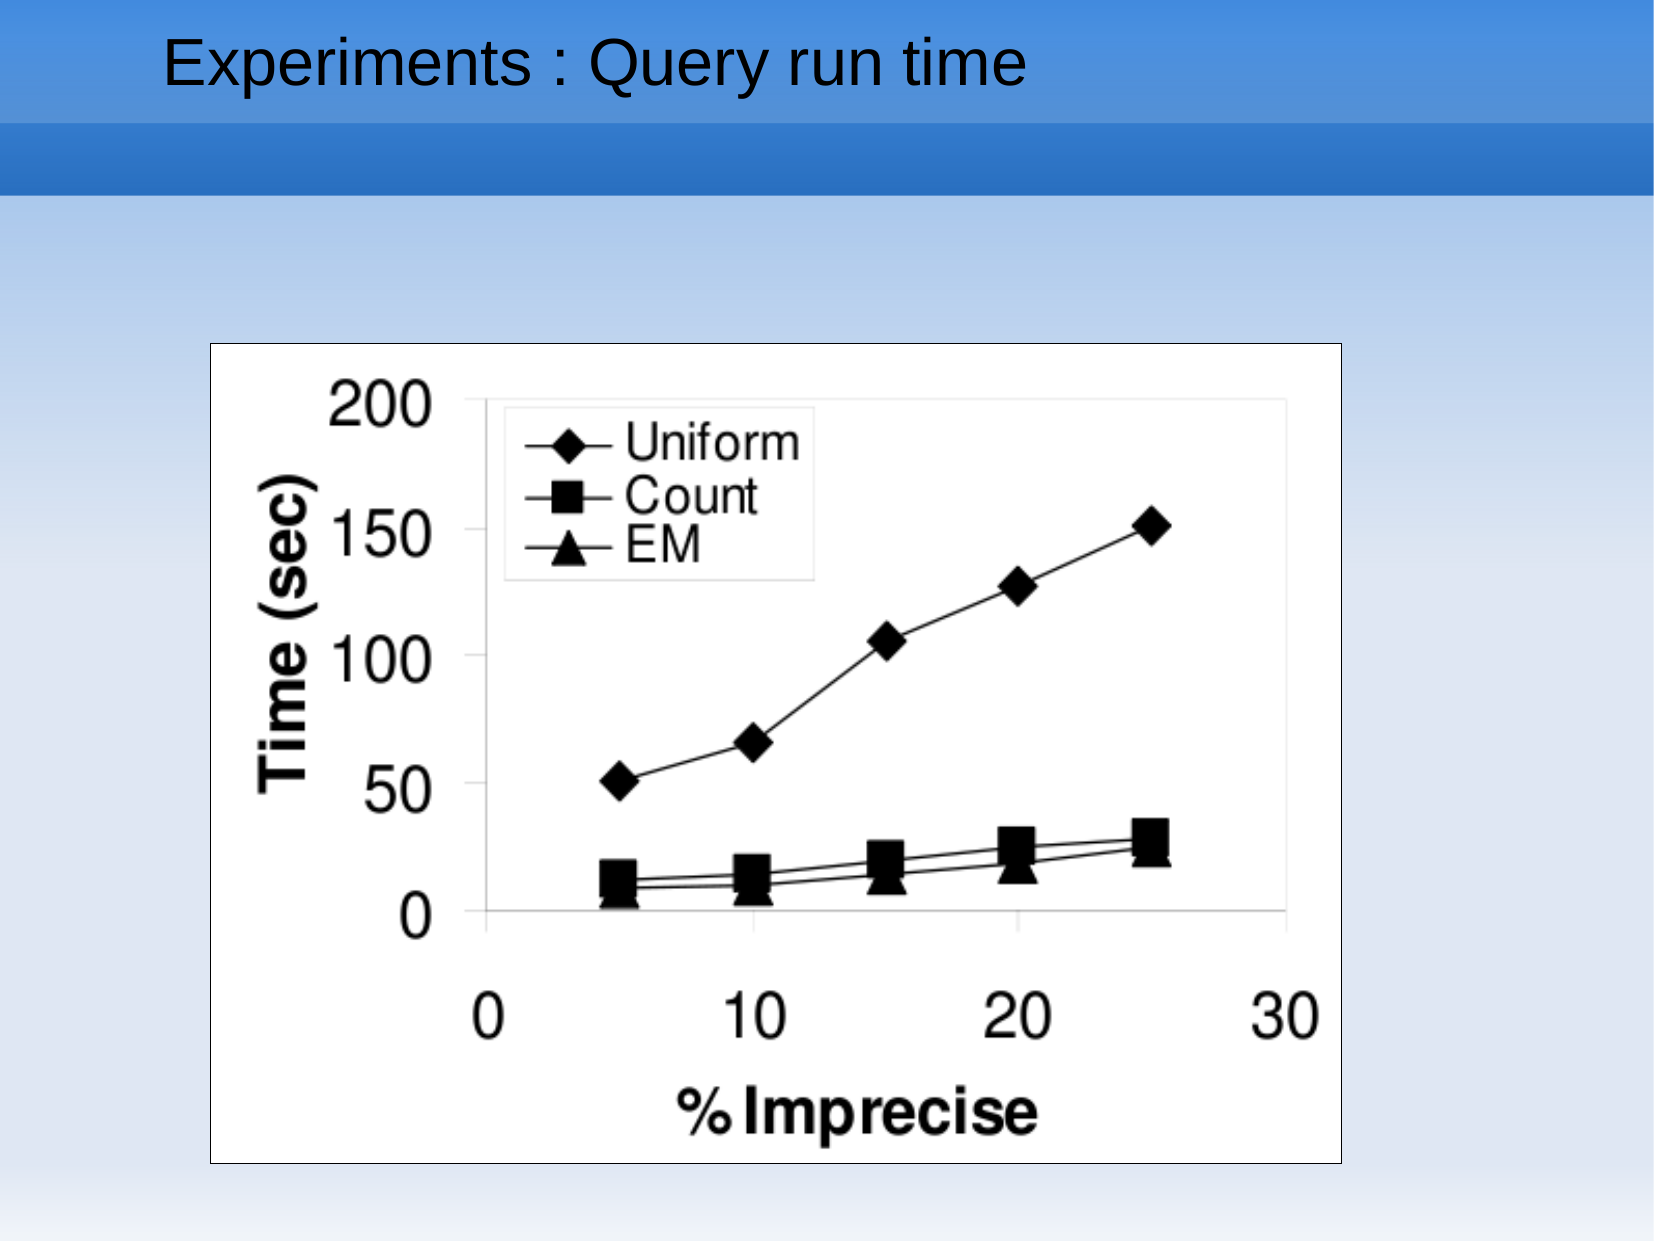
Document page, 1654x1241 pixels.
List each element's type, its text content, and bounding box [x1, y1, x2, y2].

picture [0, 0, 1654, 1241]
text_box Experiments : Query run time [147, 17, 1536, 166]
